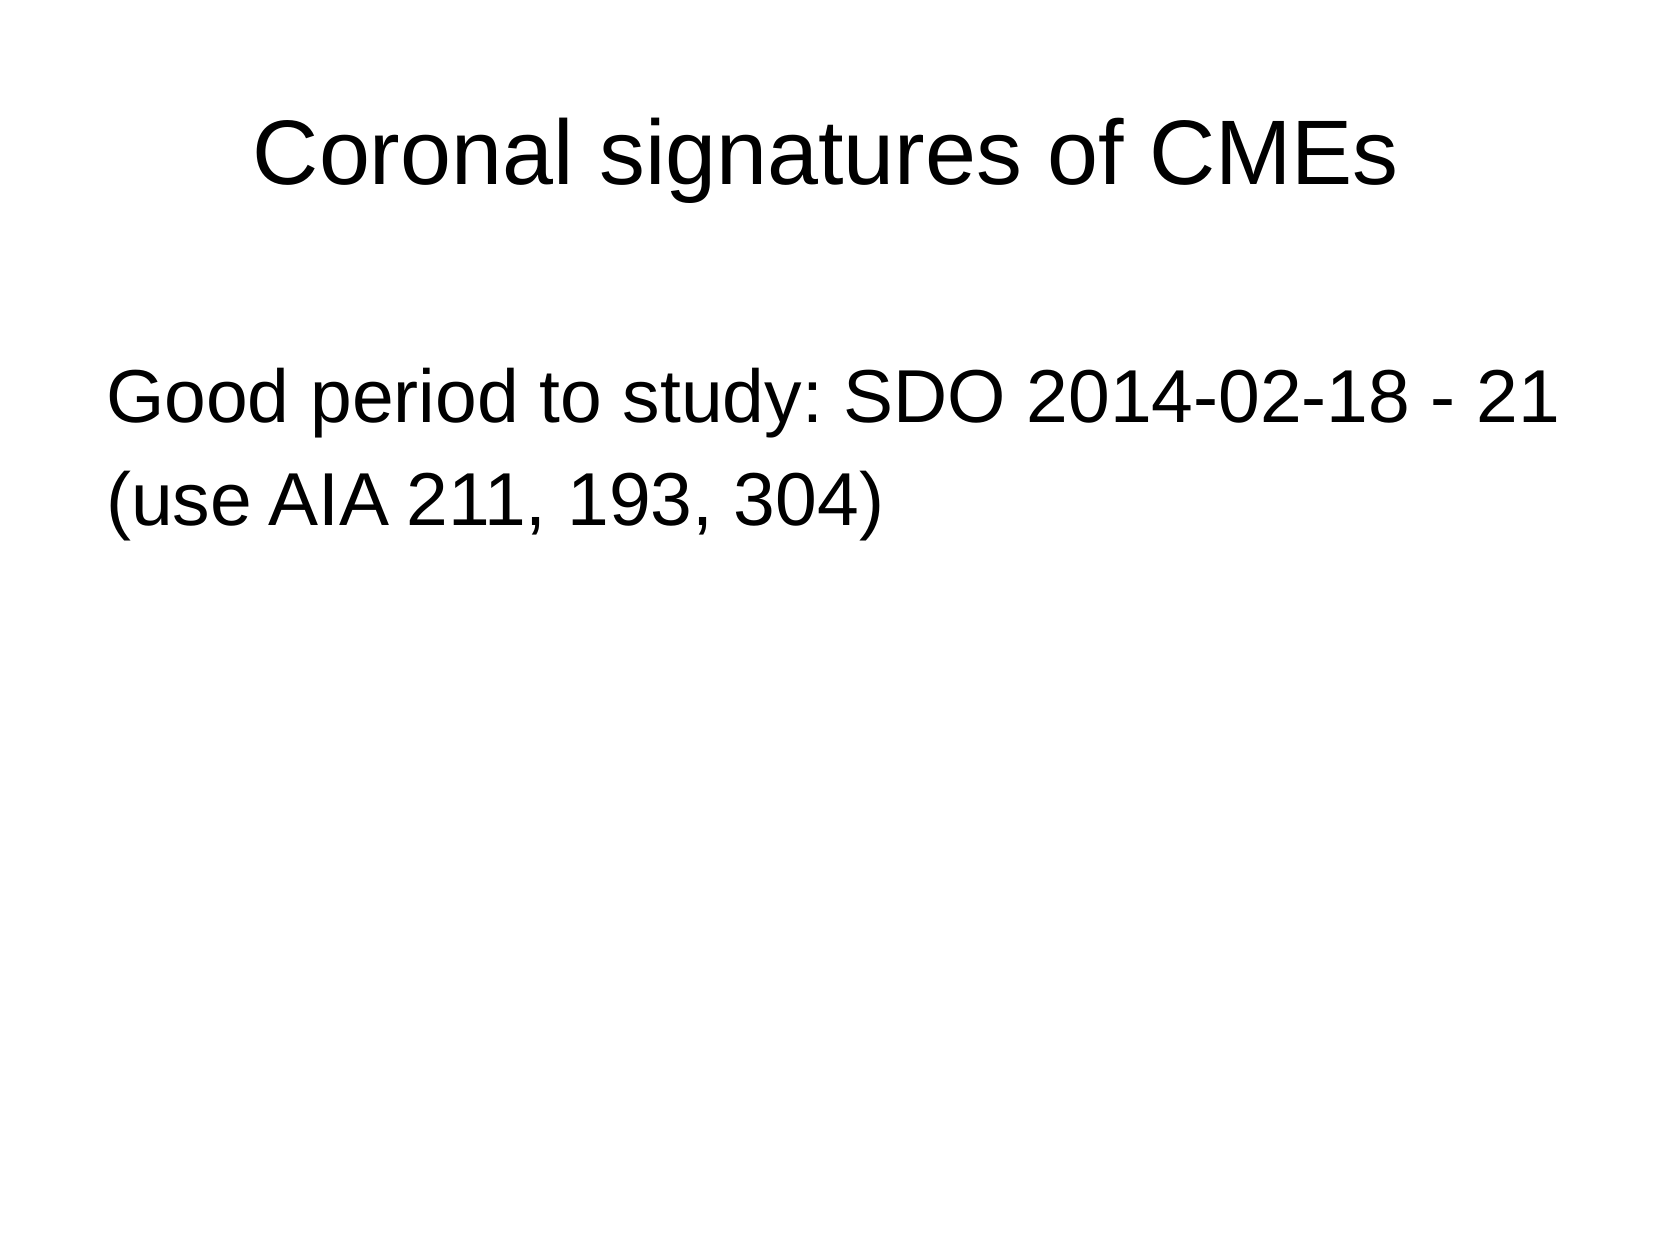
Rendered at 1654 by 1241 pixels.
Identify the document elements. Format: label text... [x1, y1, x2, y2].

list Good period to study: SDO 2014-02-18 - 21 (use AIA 211, 193, 304) [35, 271, 1654, 1193]
title Coronal signatures of CMEs [82, 49, 1571, 257]
